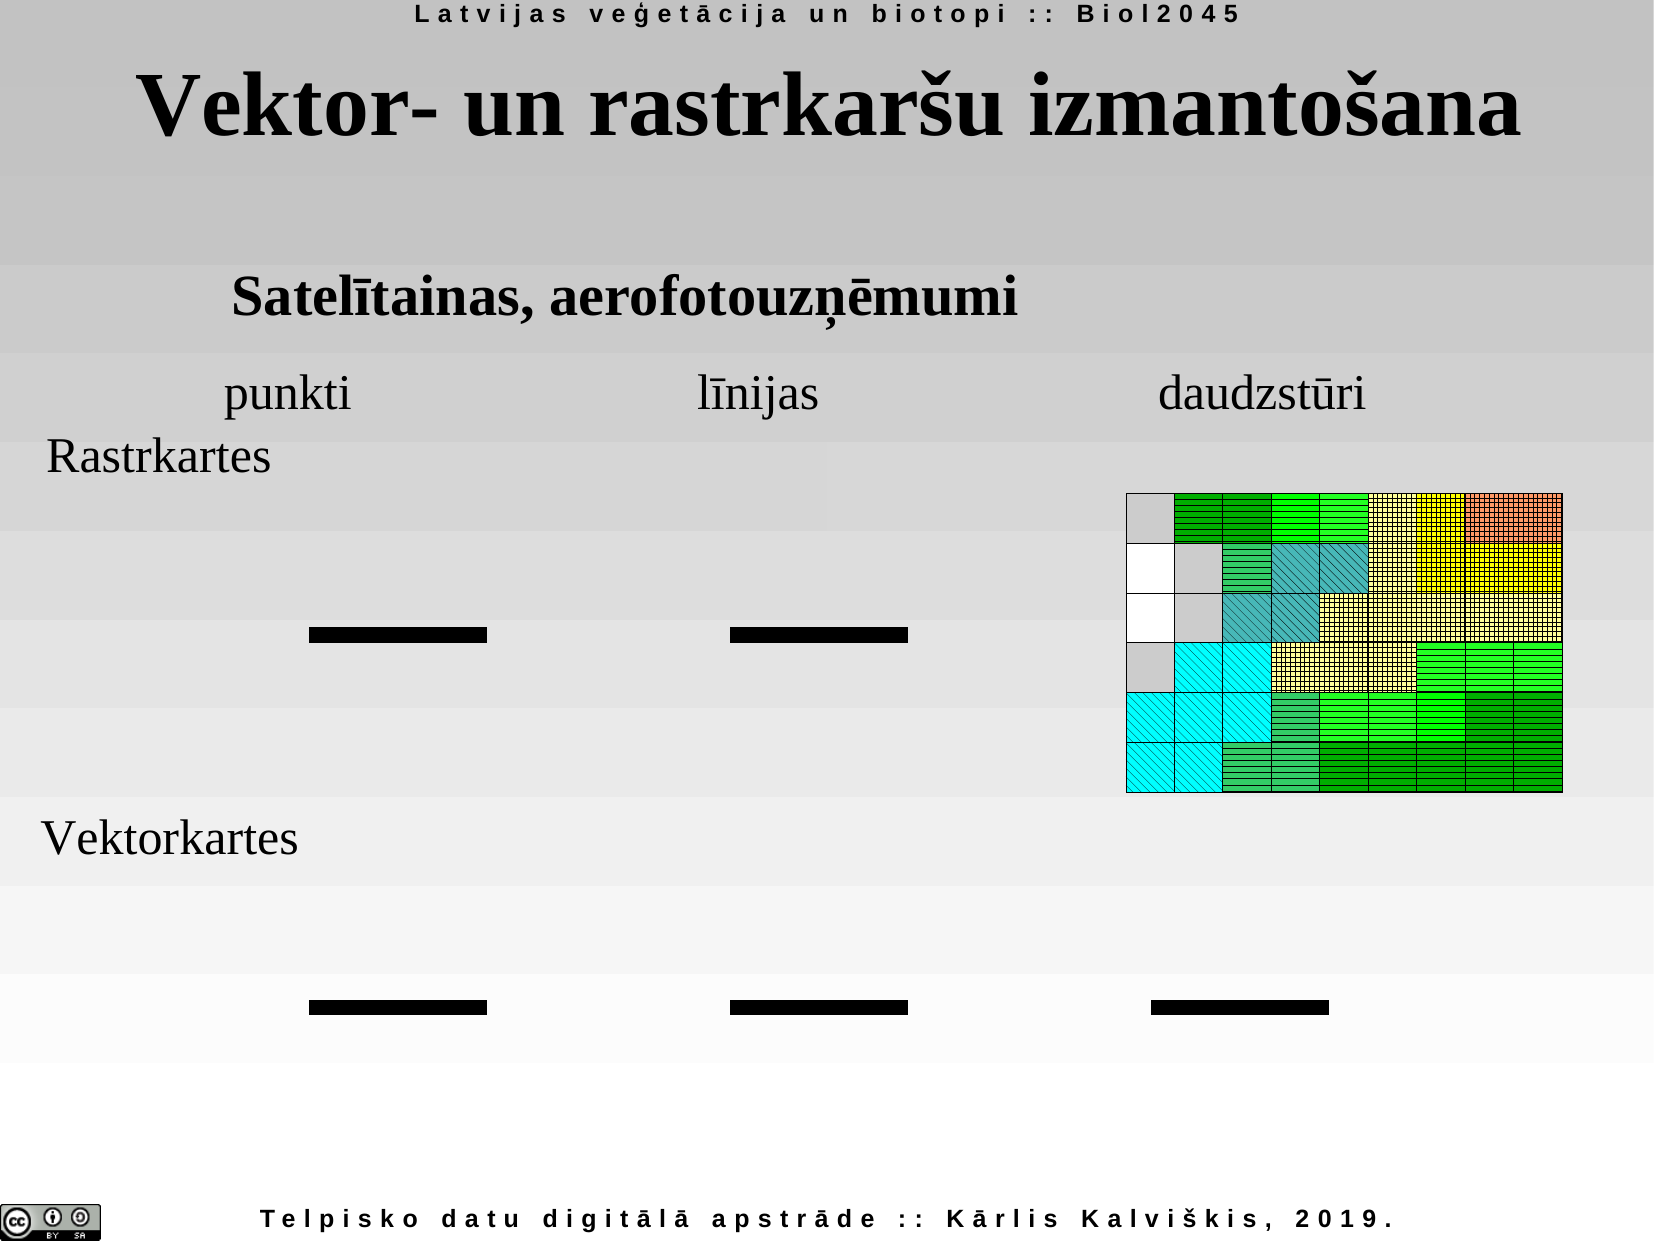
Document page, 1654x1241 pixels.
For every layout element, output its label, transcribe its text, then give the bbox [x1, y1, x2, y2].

text_box punkti [223, 364, 494, 432]
text_box [309, 1000, 487, 1015]
text_box daudzstūri [1158, 364, 1465, 429]
text_box līnijas [697, 364, 956, 429]
picture [0, 0, 1654, 1241]
text_box Satelītainas, aerofotouzņēmumi [231, 263, 1020, 328]
text_box Rastrkartes [46, 427, 272, 483]
text_box [1151, 1000, 1329, 1015]
title Vektor- un rastrkaršu izmantošana [123, 53, 1536, 265]
text_box [309, 627, 487, 643]
text_box [730, 627, 908, 643]
text_box [1126, 493, 1563, 793]
text_box Vektorkartes [40, 809, 300, 866]
text_box [730, 1000, 908, 1015]
